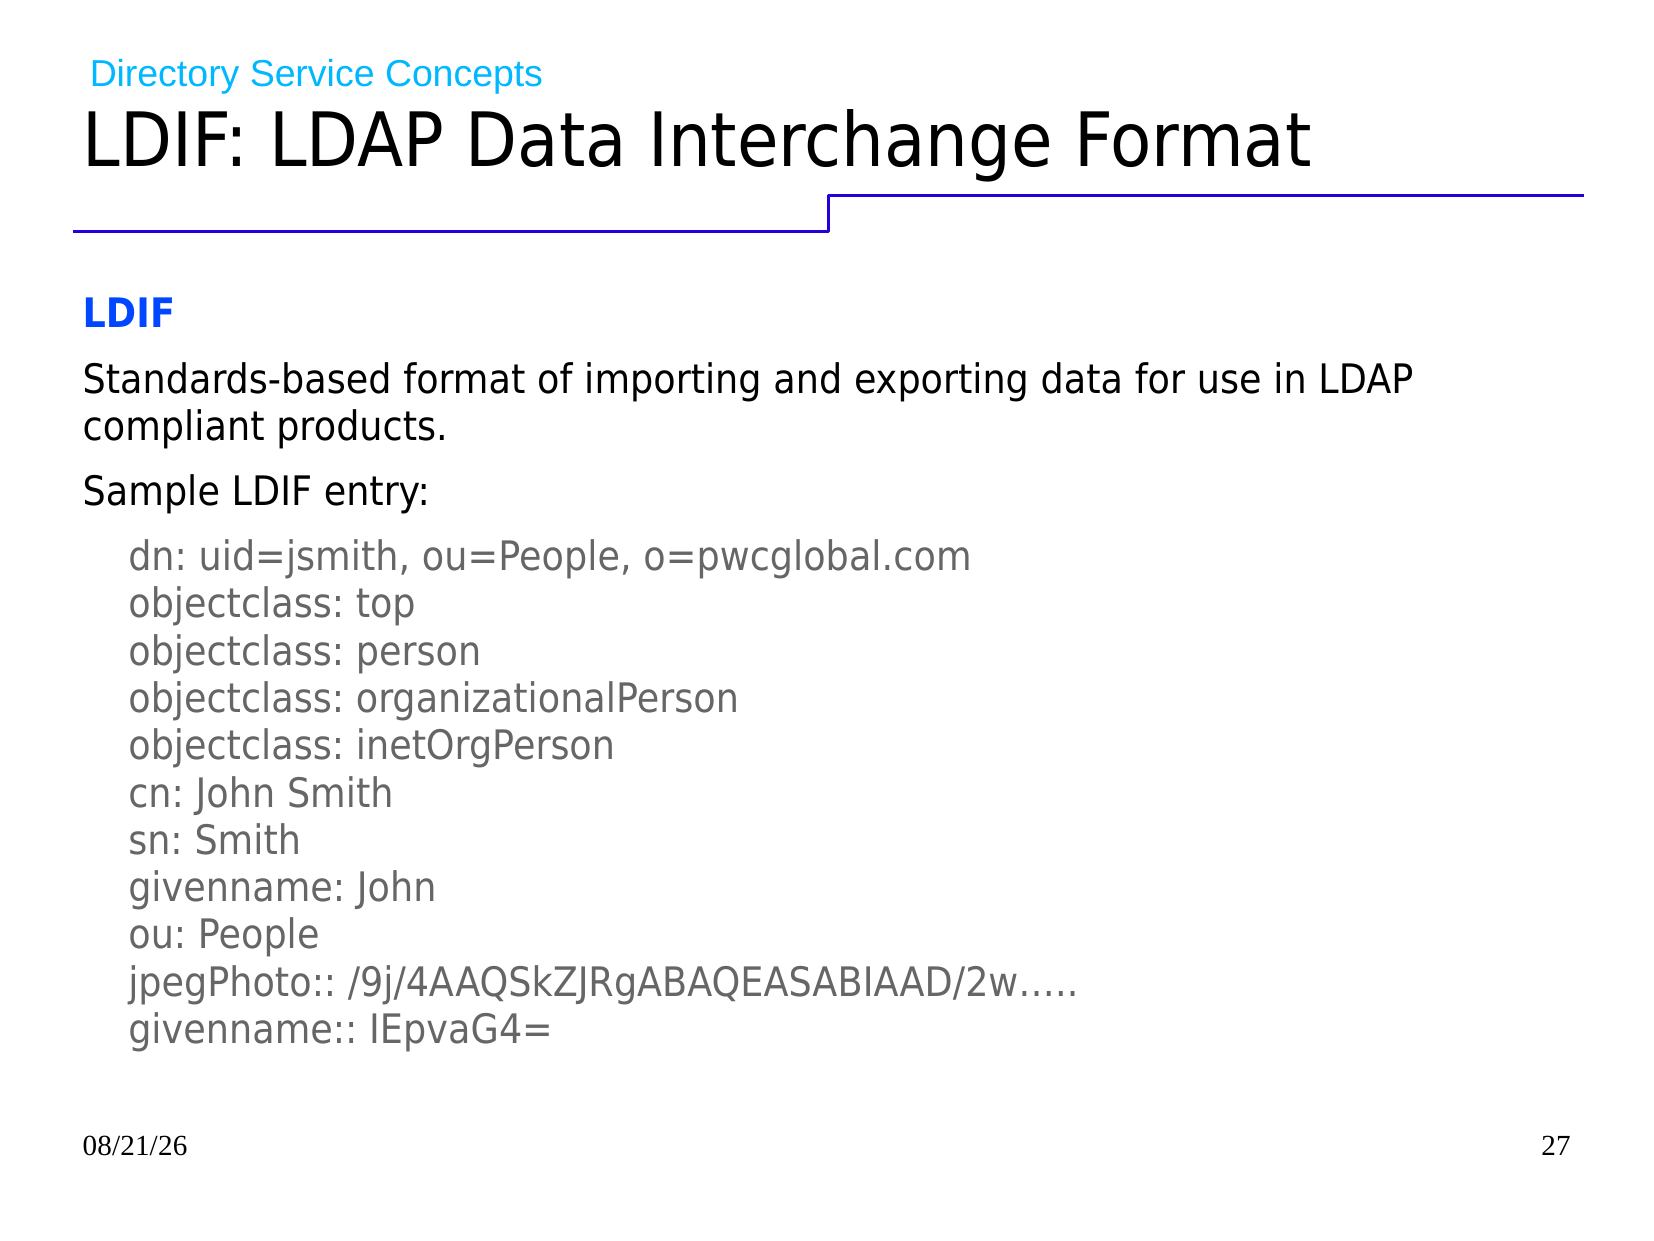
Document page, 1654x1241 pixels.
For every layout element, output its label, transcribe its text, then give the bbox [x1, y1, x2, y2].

title LDIF: LDAP Data Interchange Format [82, 49, 1571, 232]
text_box Directory Service Concepts [75, 45, 571, 103]
list LDIF Standards-based format of importing and exporting data for use in LDAP compliant products. Sample LDIF entry: dn: uid=jsmith, ou=People, o=pwcglobal.com objectclass: top objectclass: person objectclass: organizationalPerson objectclass: inetOrgPerson cn: John Smith sn: Smith givenname: John ou: People jpegPhoto:: /9j/4AAQSkZJRgABAQEASABIAAD/2w….. givenname:: IEpvaG4= [82, 290, 1571, 1109]
